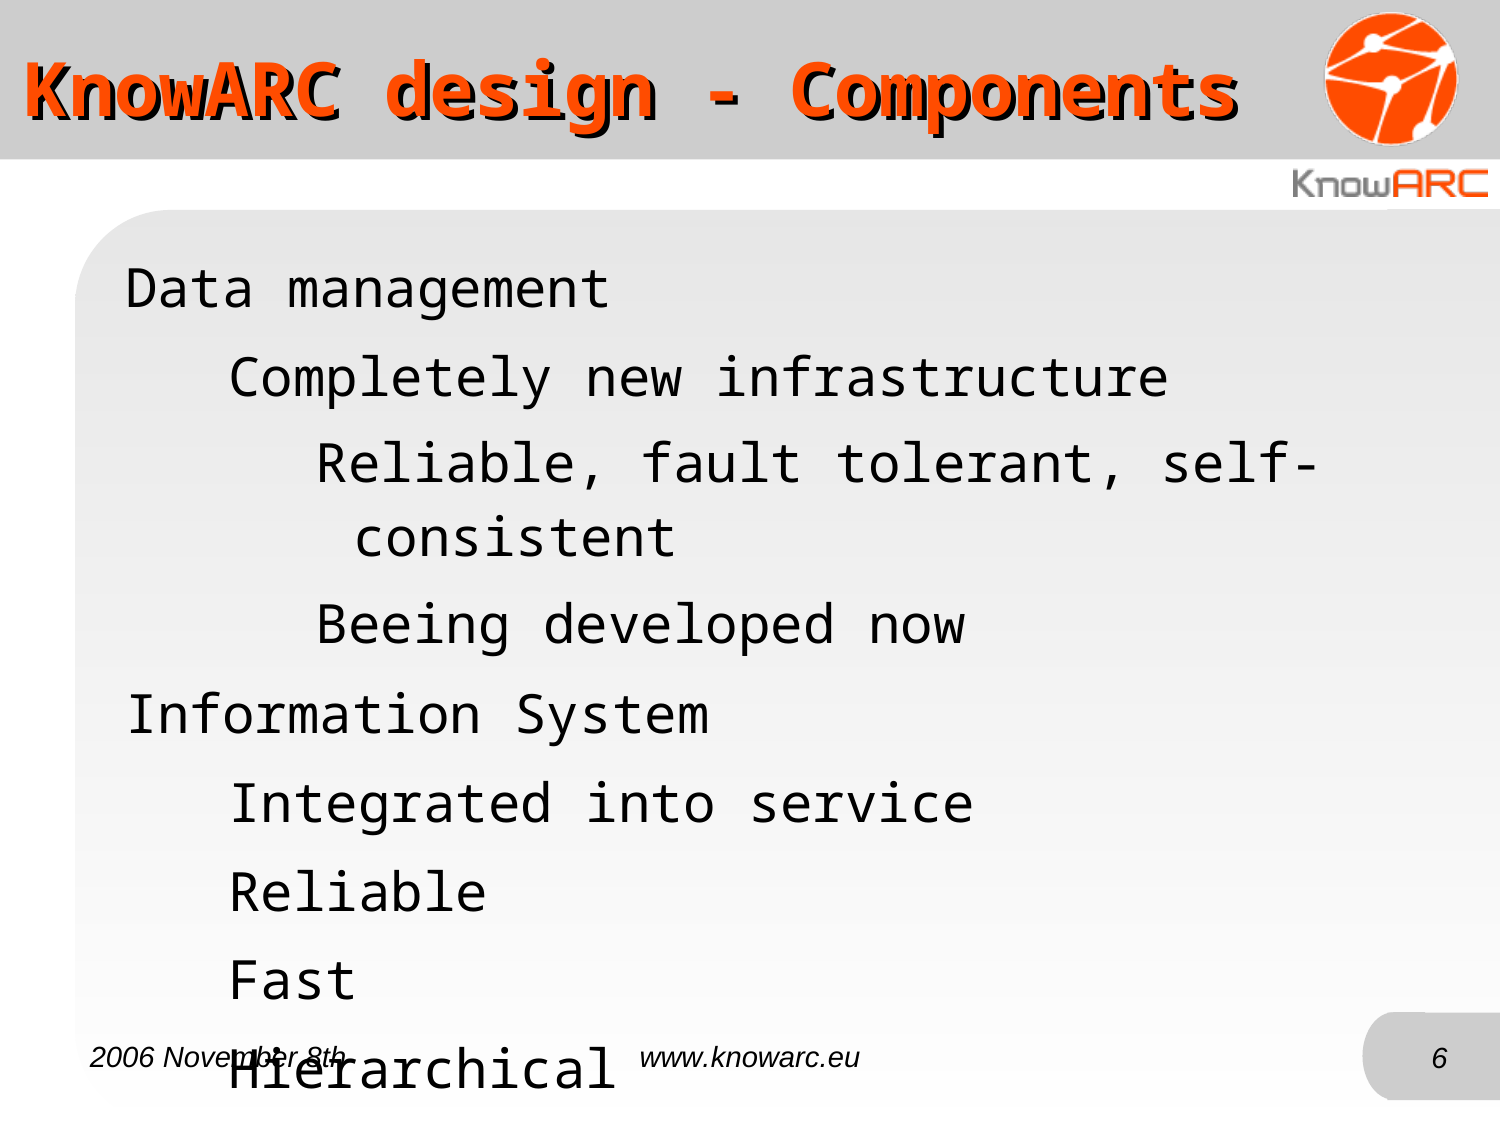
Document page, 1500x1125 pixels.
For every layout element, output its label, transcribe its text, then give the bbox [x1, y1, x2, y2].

picture [1293, 12, 1488, 197]
title KnowARC design - Components [24, 25, 1276, 151]
list Data management Completely new infrastructure Reliable, fault tolerant, self-consistent Beeing developed now Information System Integrated into service Reliable Fast Hierarchical [124, 249, 1425, 1006]
